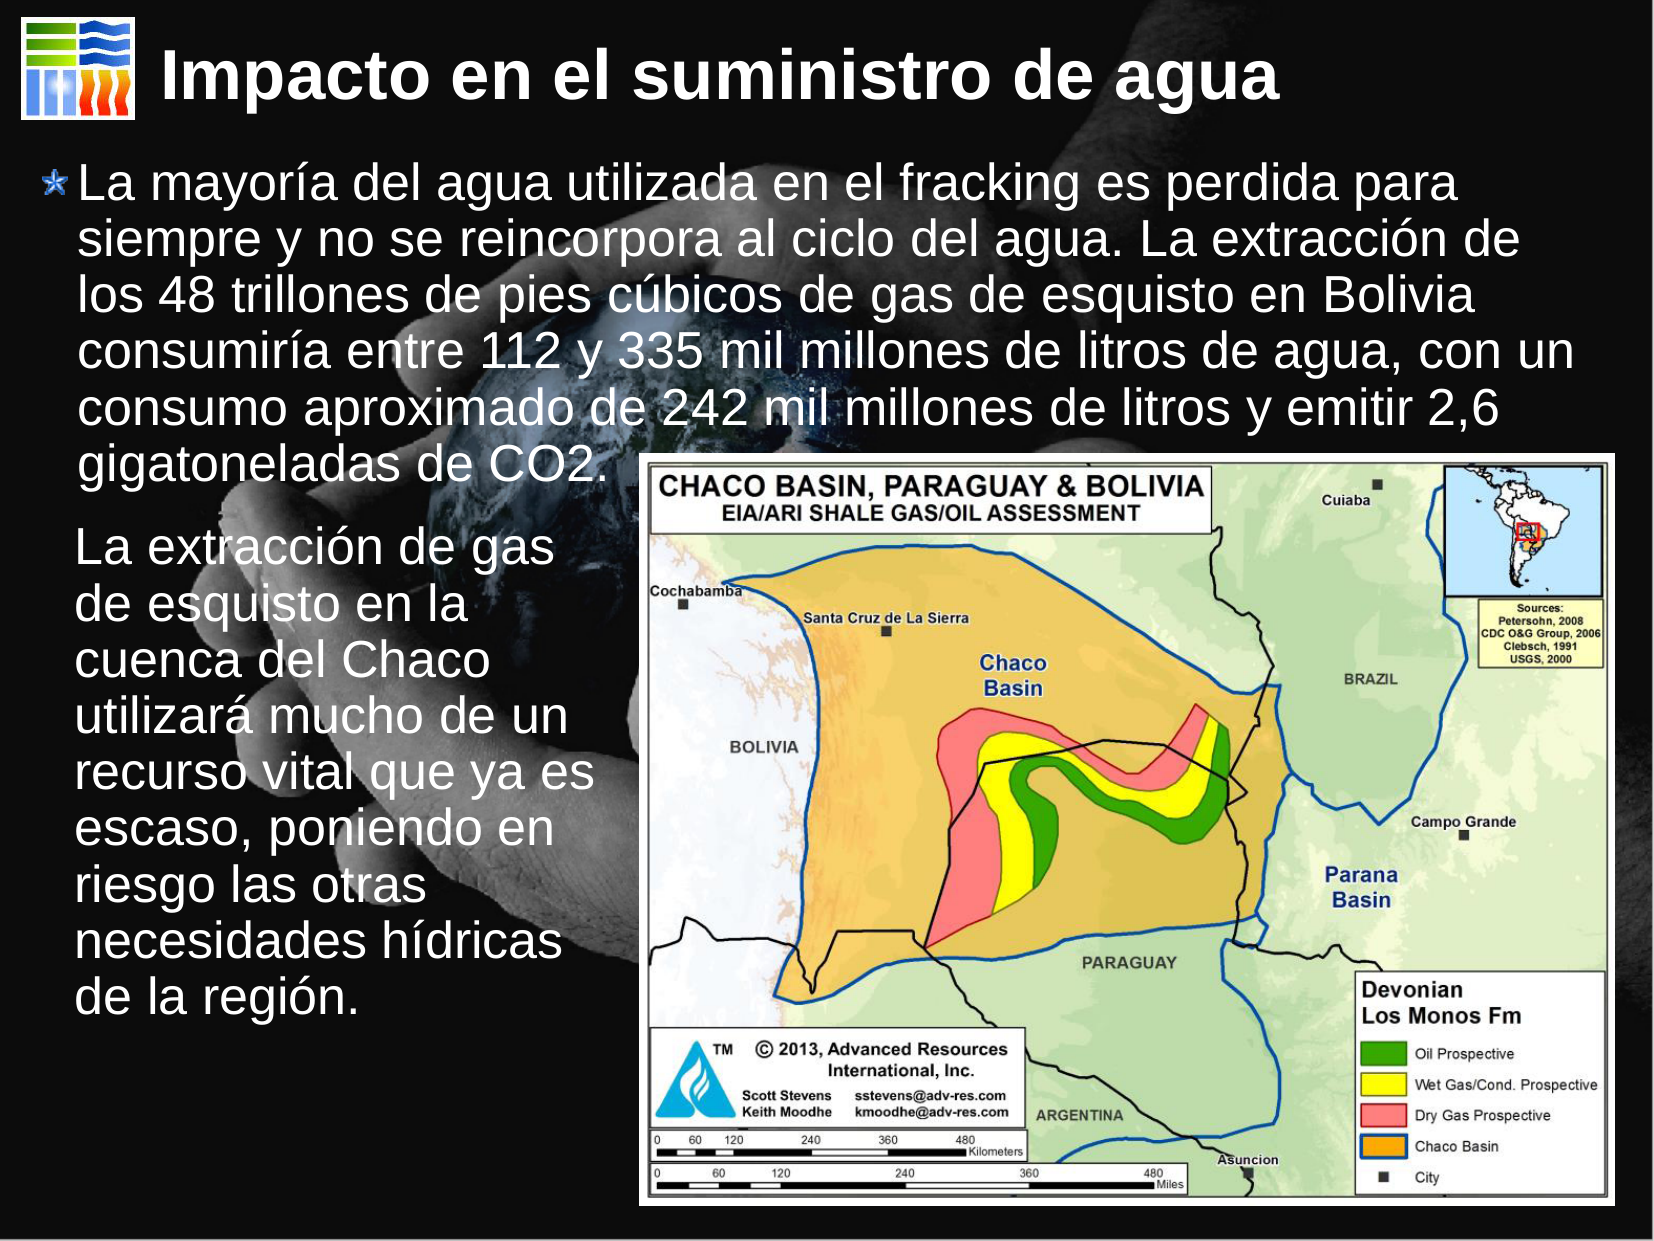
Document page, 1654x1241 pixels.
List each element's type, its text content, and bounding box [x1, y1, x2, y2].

title Impacto en el suministro de agua [160, 0, 1654, 151]
text_box La extracción de gas de esquisto en la cuenca del Chaco utilizará mucho de un recurso vital que ya es escaso, poniendo en riesgo las otras necesidades hídricas de la región. [60, 512, 614, 1036]
picture [0, 0, 1654, 1241]
text_box La mayoría del agua utilizada en el fracking es perdida para siempre y no se reincorpora al ciclo del agua. La extracción de los 48 trillones de pies cúbicos de gas de esquisto en Bolivia consumiría entre 112 y 335 mil millones de litros de agua, con un consumo aproximado de 242 mil millones de litros y emitir 2,6 gigatoneladas de CO2. [27, 147, 1612, 594]
